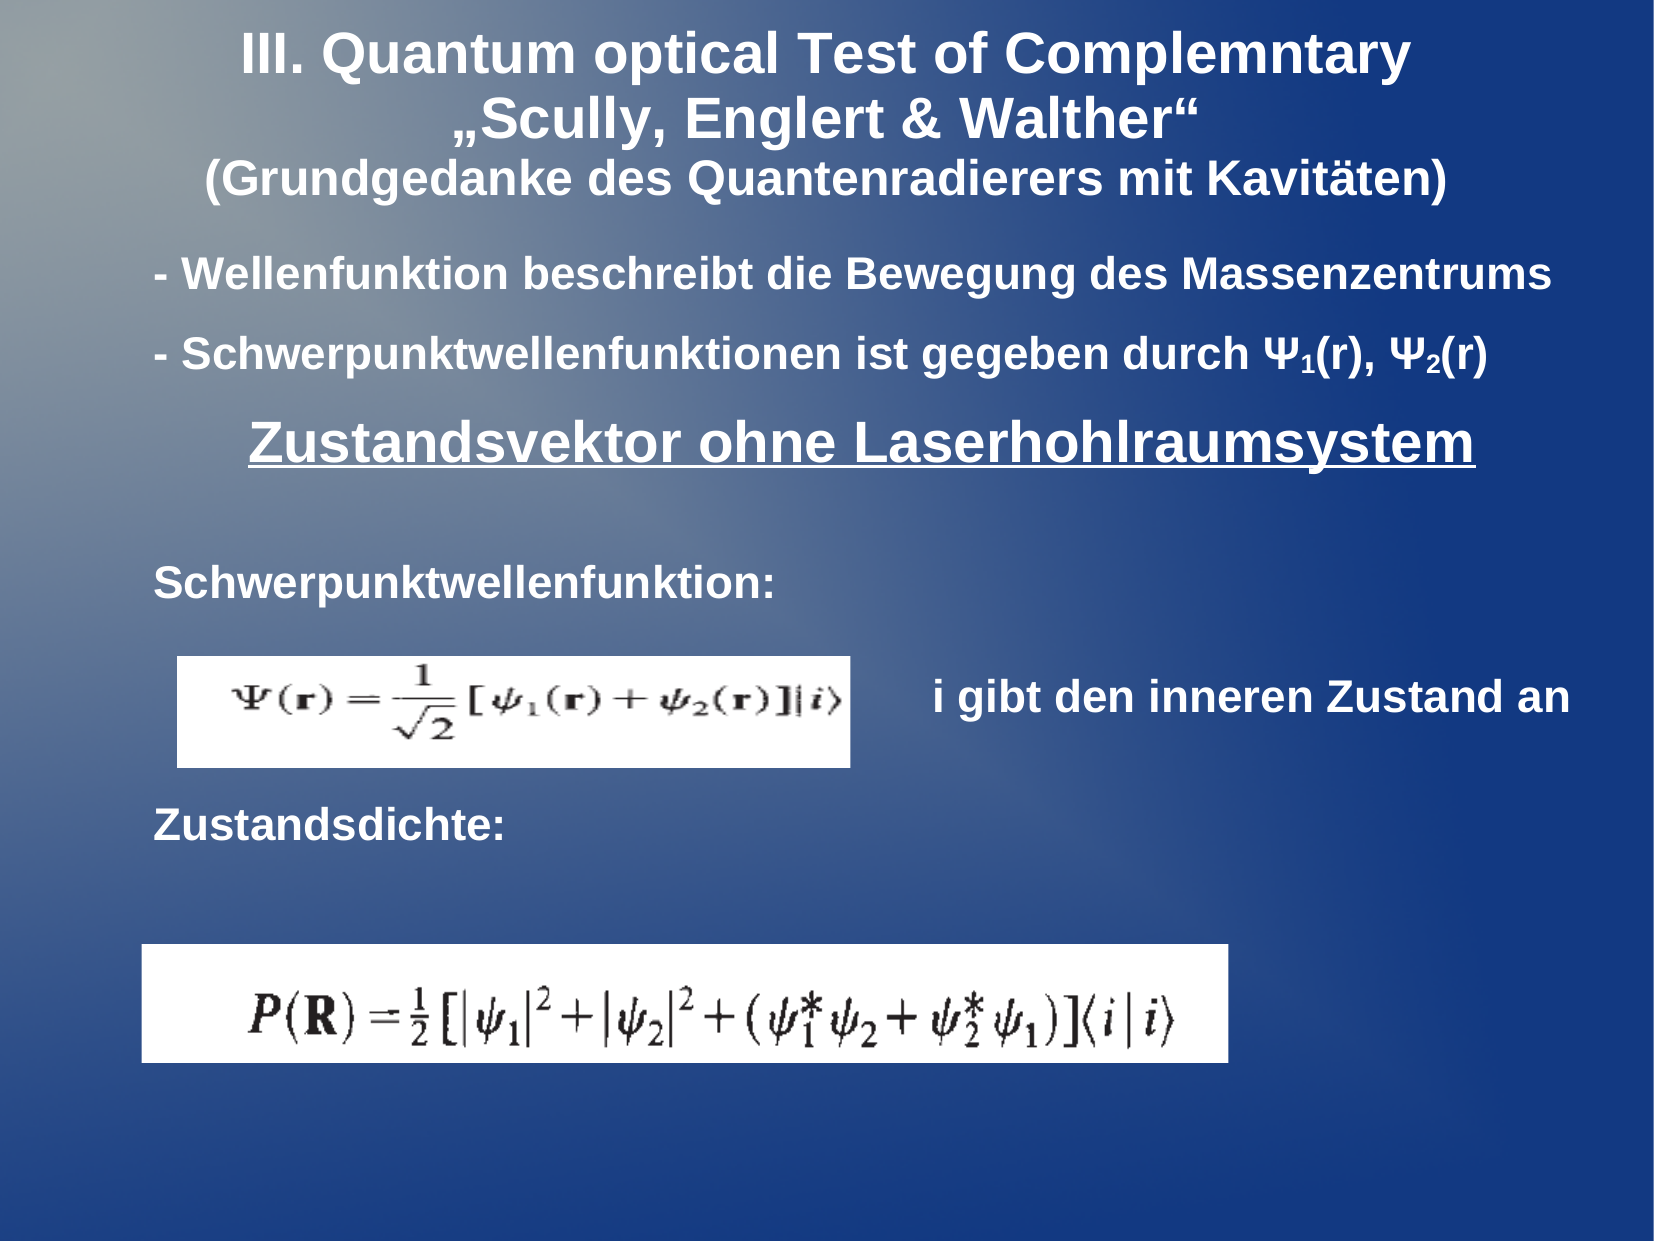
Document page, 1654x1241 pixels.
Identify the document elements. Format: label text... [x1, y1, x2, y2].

picture [0, 0, 1654, 1241]
text_box i gibt den inneren Zustand an [1039, 649, 1465, 745]
list - Wellenfunktion beschreibt die Bewegung des Massenzentrums - Schwerpunktwellenfunktionen ist gegeben durch Ψ1(r), Ψ2(r) Zustandsvektor ohne Laserhohlraumsystem Schwerpunktwellenfunktion: Zustandsdichte: [82, 247, 1571, 1189]
title III. Quantum optical Test of Complemntary „Scully, Englert & Walther“ (Grundgedanke des Quantenradierers mit Kavitäten) [82, 20, 1571, 207]
